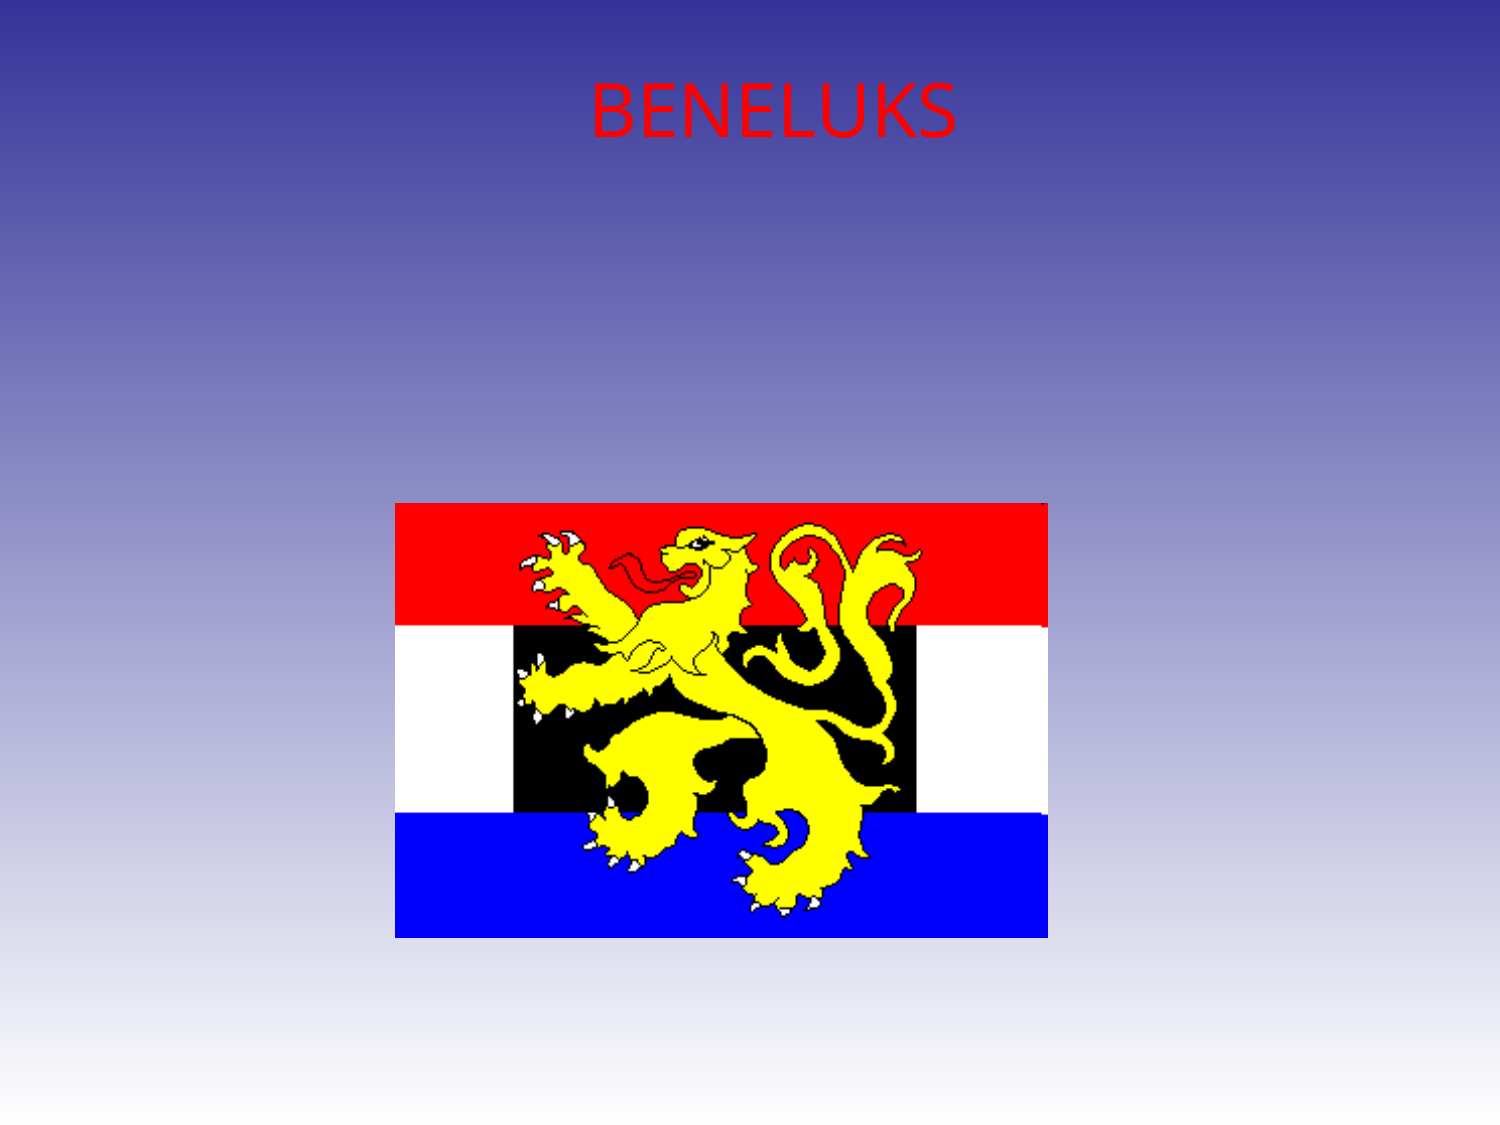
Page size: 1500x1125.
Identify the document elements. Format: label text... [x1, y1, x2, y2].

text_box BENELUKS [289, 54, 1258, 433]
picture [395, 503, 1048, 938]
